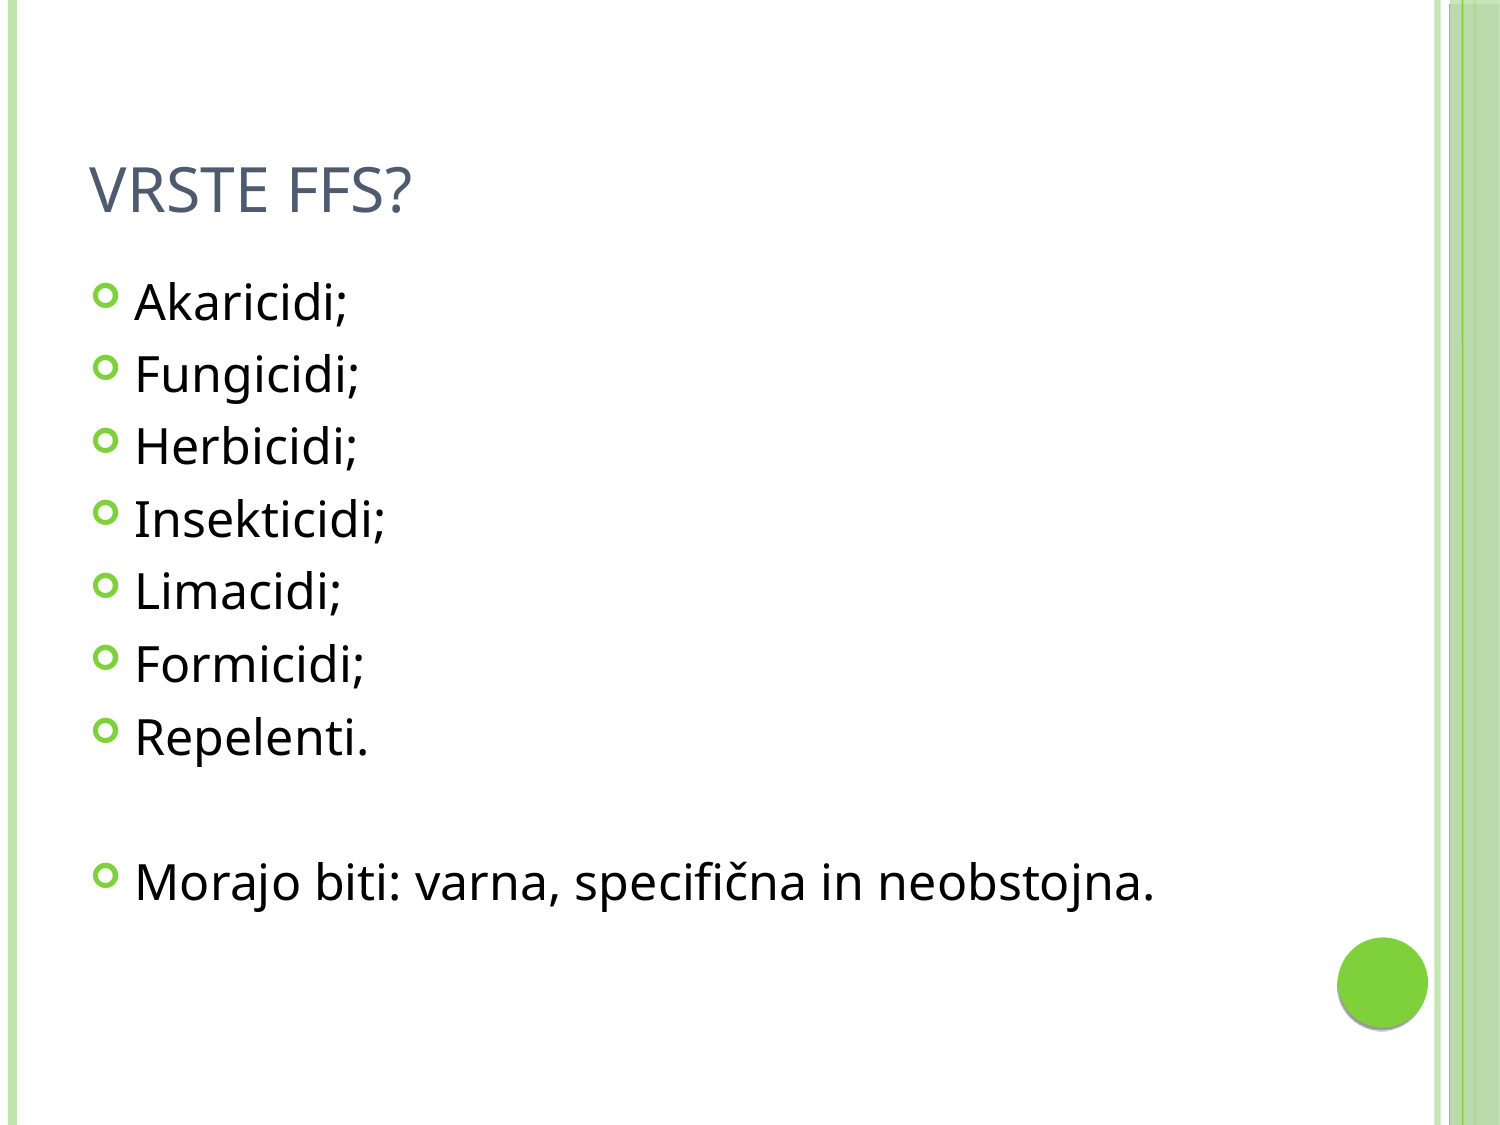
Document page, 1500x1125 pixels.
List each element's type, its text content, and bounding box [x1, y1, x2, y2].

list Akaricidi; Fungicidi; Herbicidi; Insekticidi; Limacidi; Formicidi; Repelenti. Morajo biti: varna, specifična in neobstojna. [75, 262, 1300, 1062]
title Vrste FFS? [75, 45, 1300, 233]
